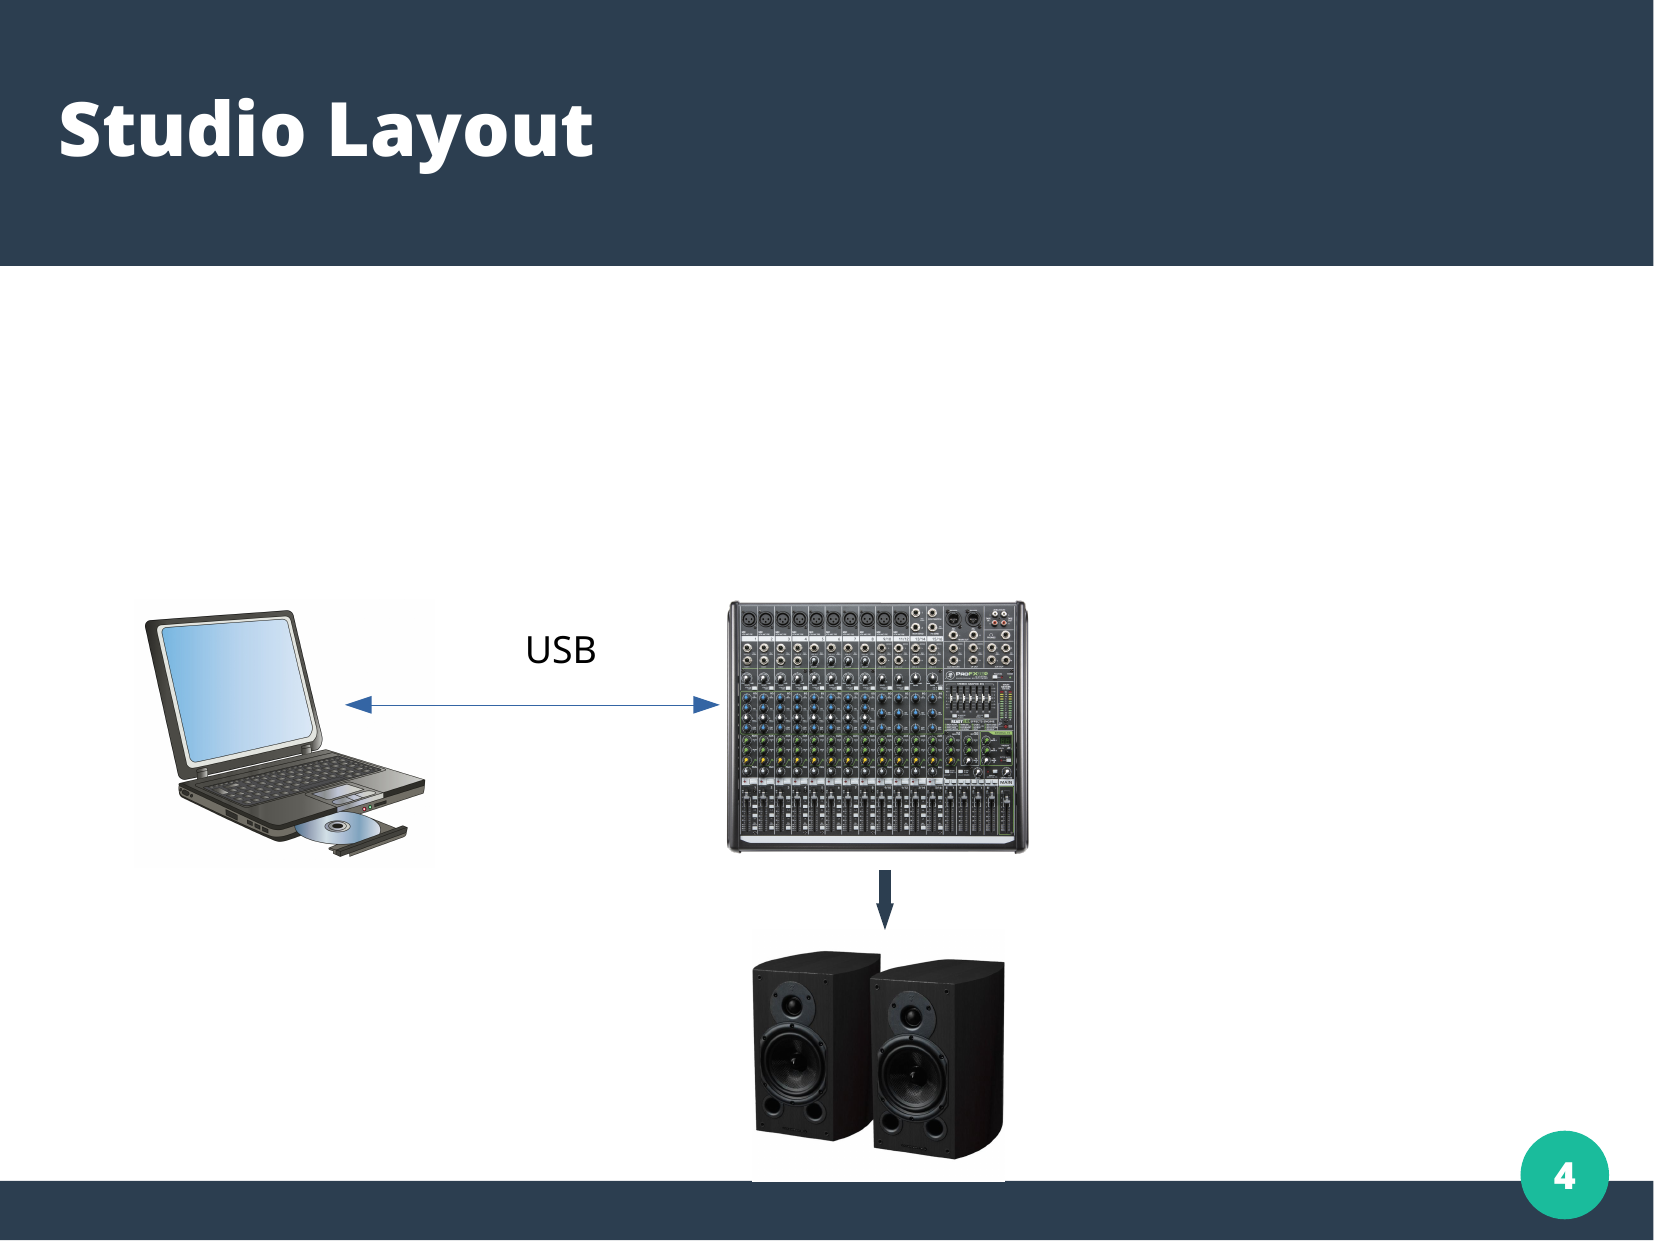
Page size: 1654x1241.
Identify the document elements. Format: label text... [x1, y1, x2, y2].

picture [134, 599, 435, 868]
text_box USB [509, 616, 621, 695]
title Studio Layout [58, 49, 1595, 207]
picture [752, 929, 1005, 1182]
picture [719, 569, 1036, 885]
